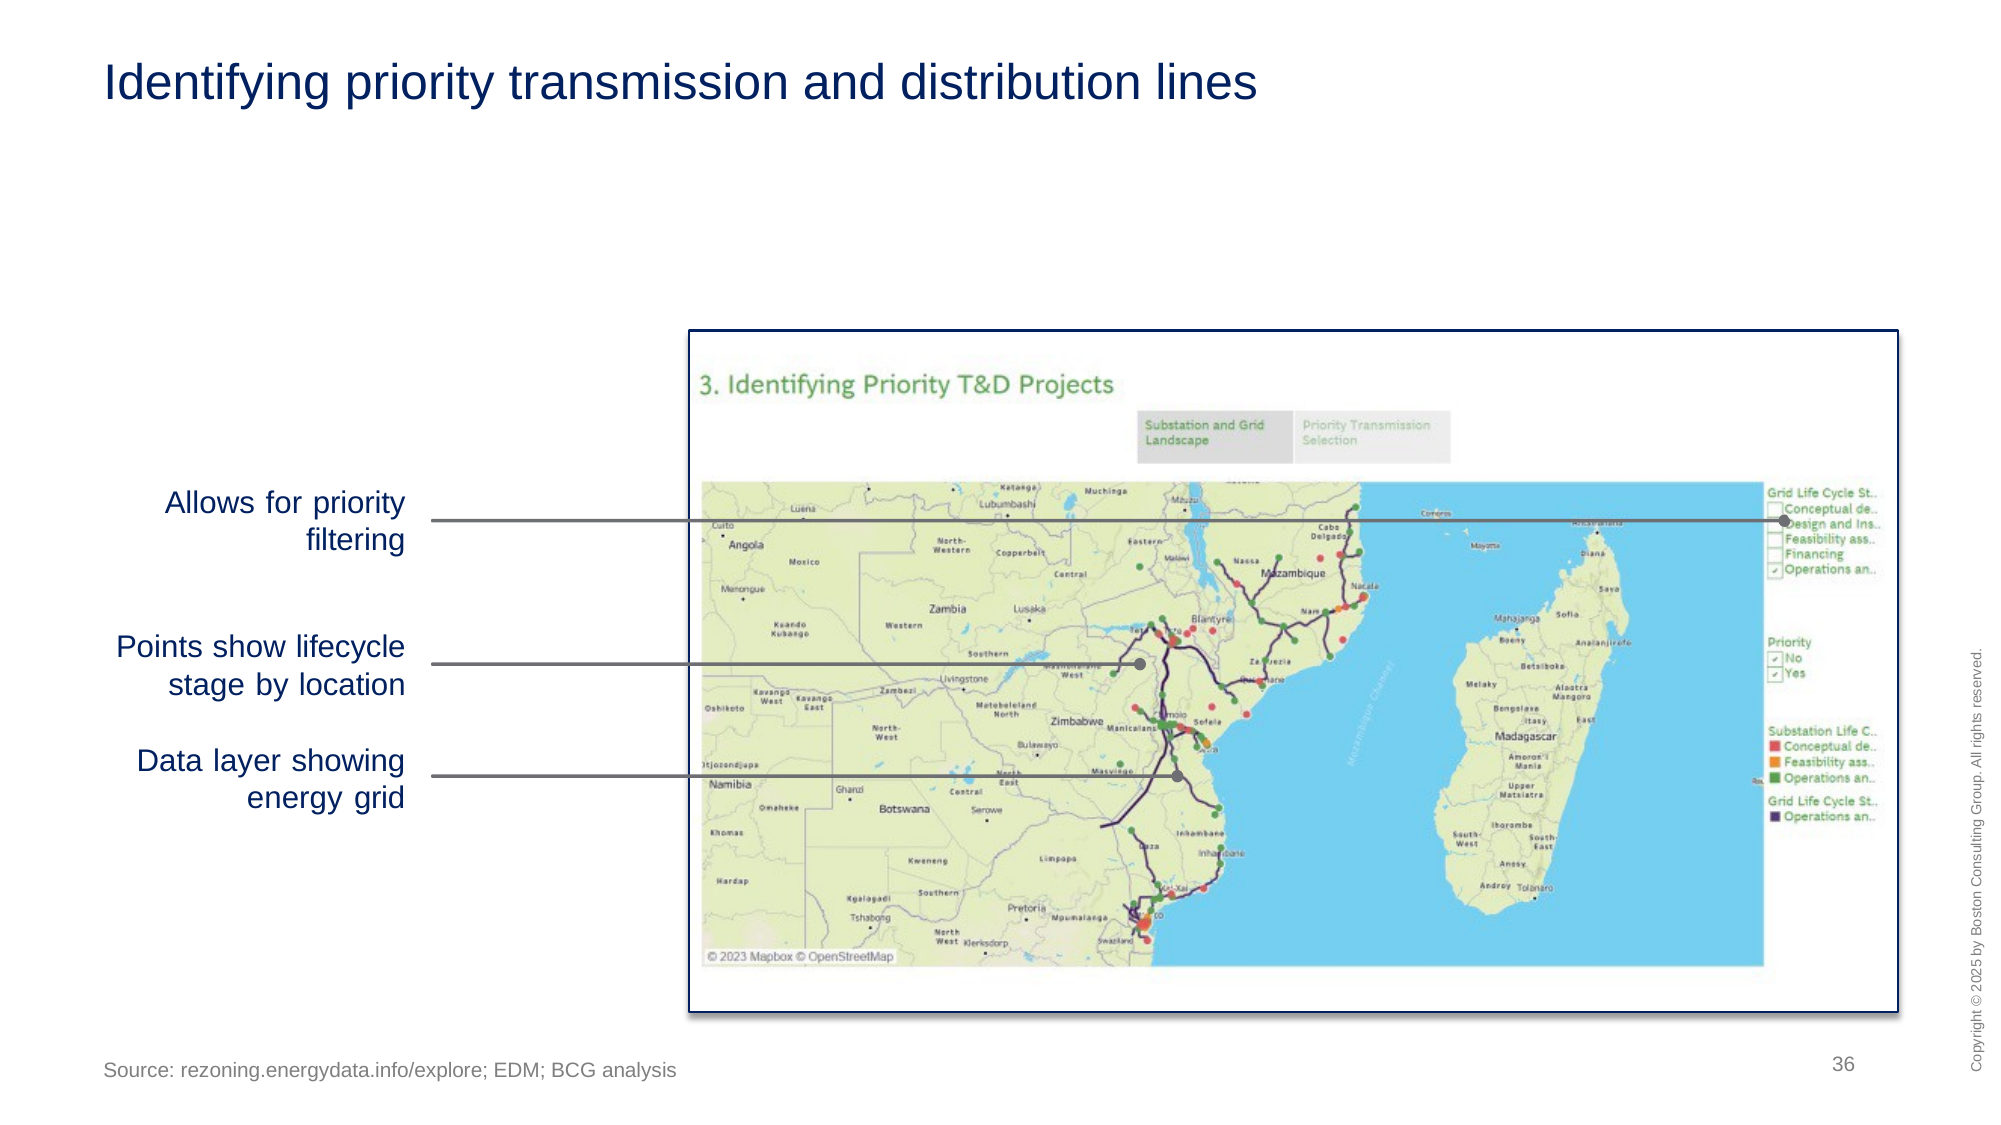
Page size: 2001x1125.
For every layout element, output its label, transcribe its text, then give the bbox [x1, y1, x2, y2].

picture [679, 326, 1909, 1028]
text_box [431, 769, 1184, 783]
title Identifying priority transmission and distribution lines [103, 55, 1897, 111]
text_box Allows for priority filtering Points show lifecycle stage by location Data layer showing energy grid [103, 480, 407, 815]
text_box [431, 657, 1146, 671]
picture [679, 523, 688, 662]
picture [690, 332, 1897, 1011]
text_box [431, 514, 1791, 527]
picture [679, 666, 688, 774]
text_box Source: rezoning.energydata.info/explore; EDM; BCG analysis [103, 1059, 1585, 1082]
